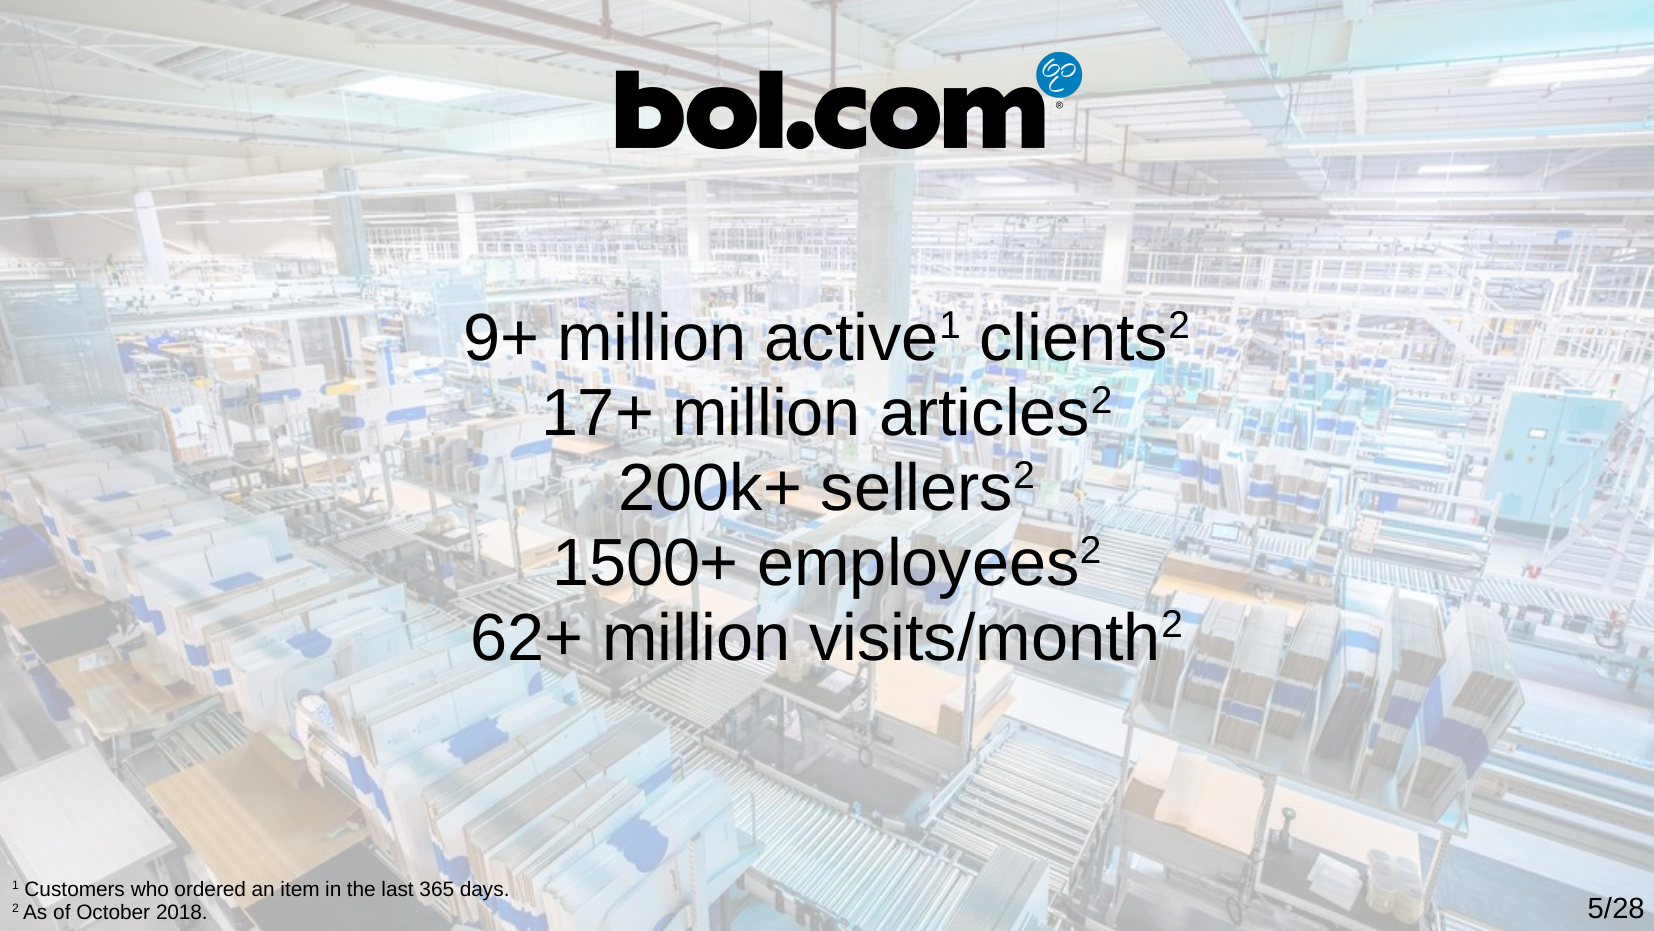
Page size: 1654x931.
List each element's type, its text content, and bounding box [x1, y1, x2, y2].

text_box 1 Customers who ordered an item in the last 365 days. 2 As of October 2018. [0, 870, 763, 931]
picture [0, 0, 1654, 931]
subtitle 9+ million active1 clients2 17+ million articles2 200k+ sellers2 1500+ employees2 62+ million visits/month2 [82, 217, 1571, 758]
text_box 13/28 [1472, 884, 1654, 931]
